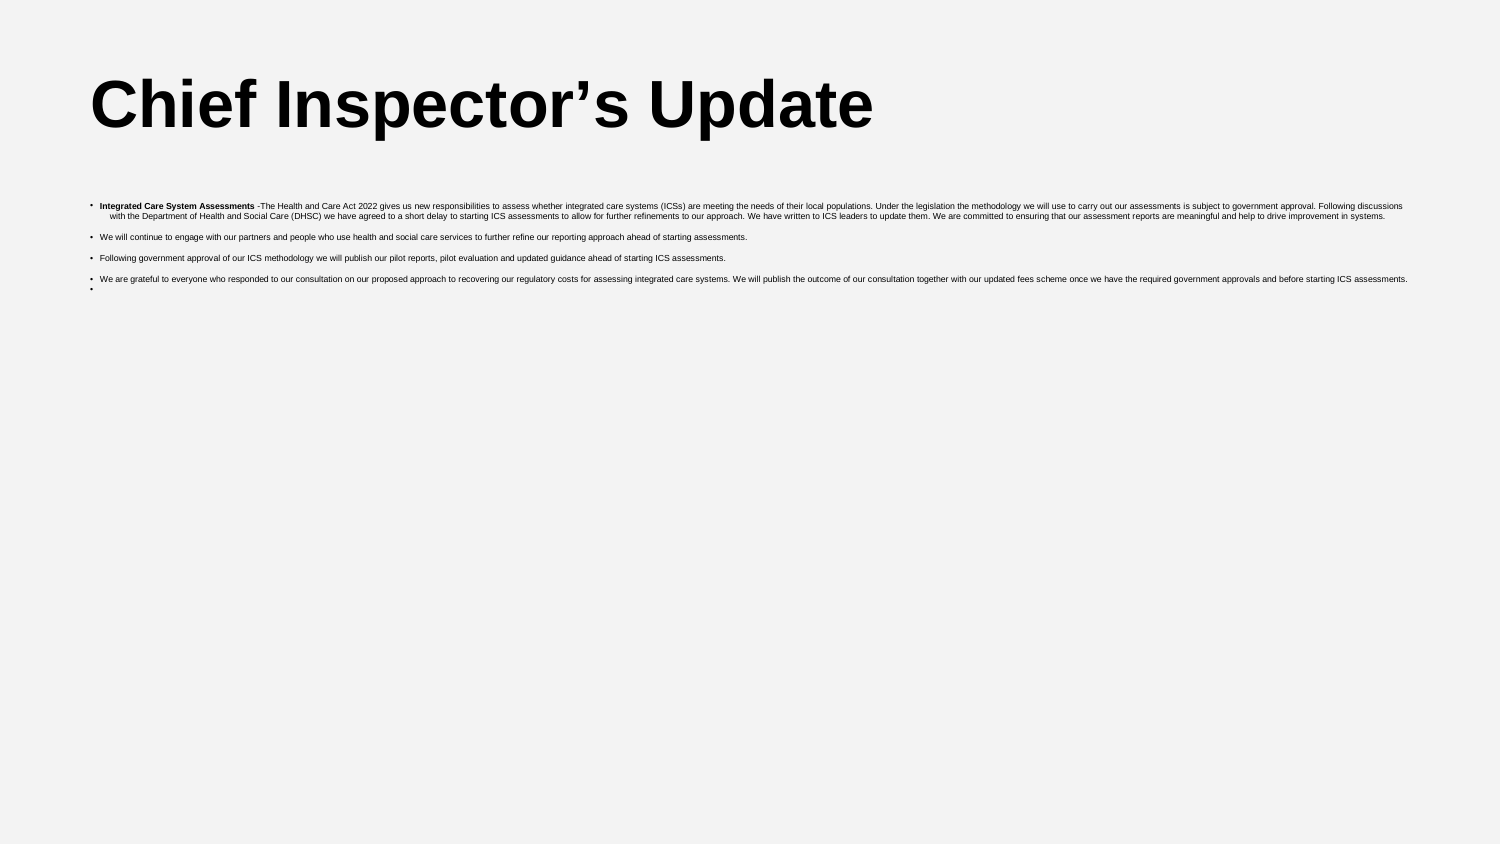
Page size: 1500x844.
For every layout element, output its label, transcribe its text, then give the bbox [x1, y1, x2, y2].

title Chief Inspector’s Update [75, 53, 1426, 185]
list Integrated Care System Assessments -The Health and Care Act 2022 gives us new responsibilities to assess whether integrated care systems (ICSs) are meeting the needs of their local populations. Under the legislation the methodology we will use to carry out our assessments is subject to government approval. Following discussions with the Department of Health and Social Care (DHSC) we have agreed to a short delay to starting ICS assessments to allow for further refinements to our approach. We have written to ICS leaders to update them. We are committed to ensuring that our assessment reports are meaningful and help to drive improvement in systems. We will continue to engage with our partners and people who use health and social care services to further refine our reporting approach ahead of starting assessments. Following government approval of our ICS methodology we will publish our pilot reports, pilot evaluation and updated guidance ahead of starting ICS assessments. We are grateful to everyone who responded to our consultation on our proposed approach to recovering our regulatory costs for assessing integrated care systems. We will publish the outcome of our consultation together with our updated fees scheme once we have the required government approvals and before starting ICS assessments. [75, 185, 1426, 316]
